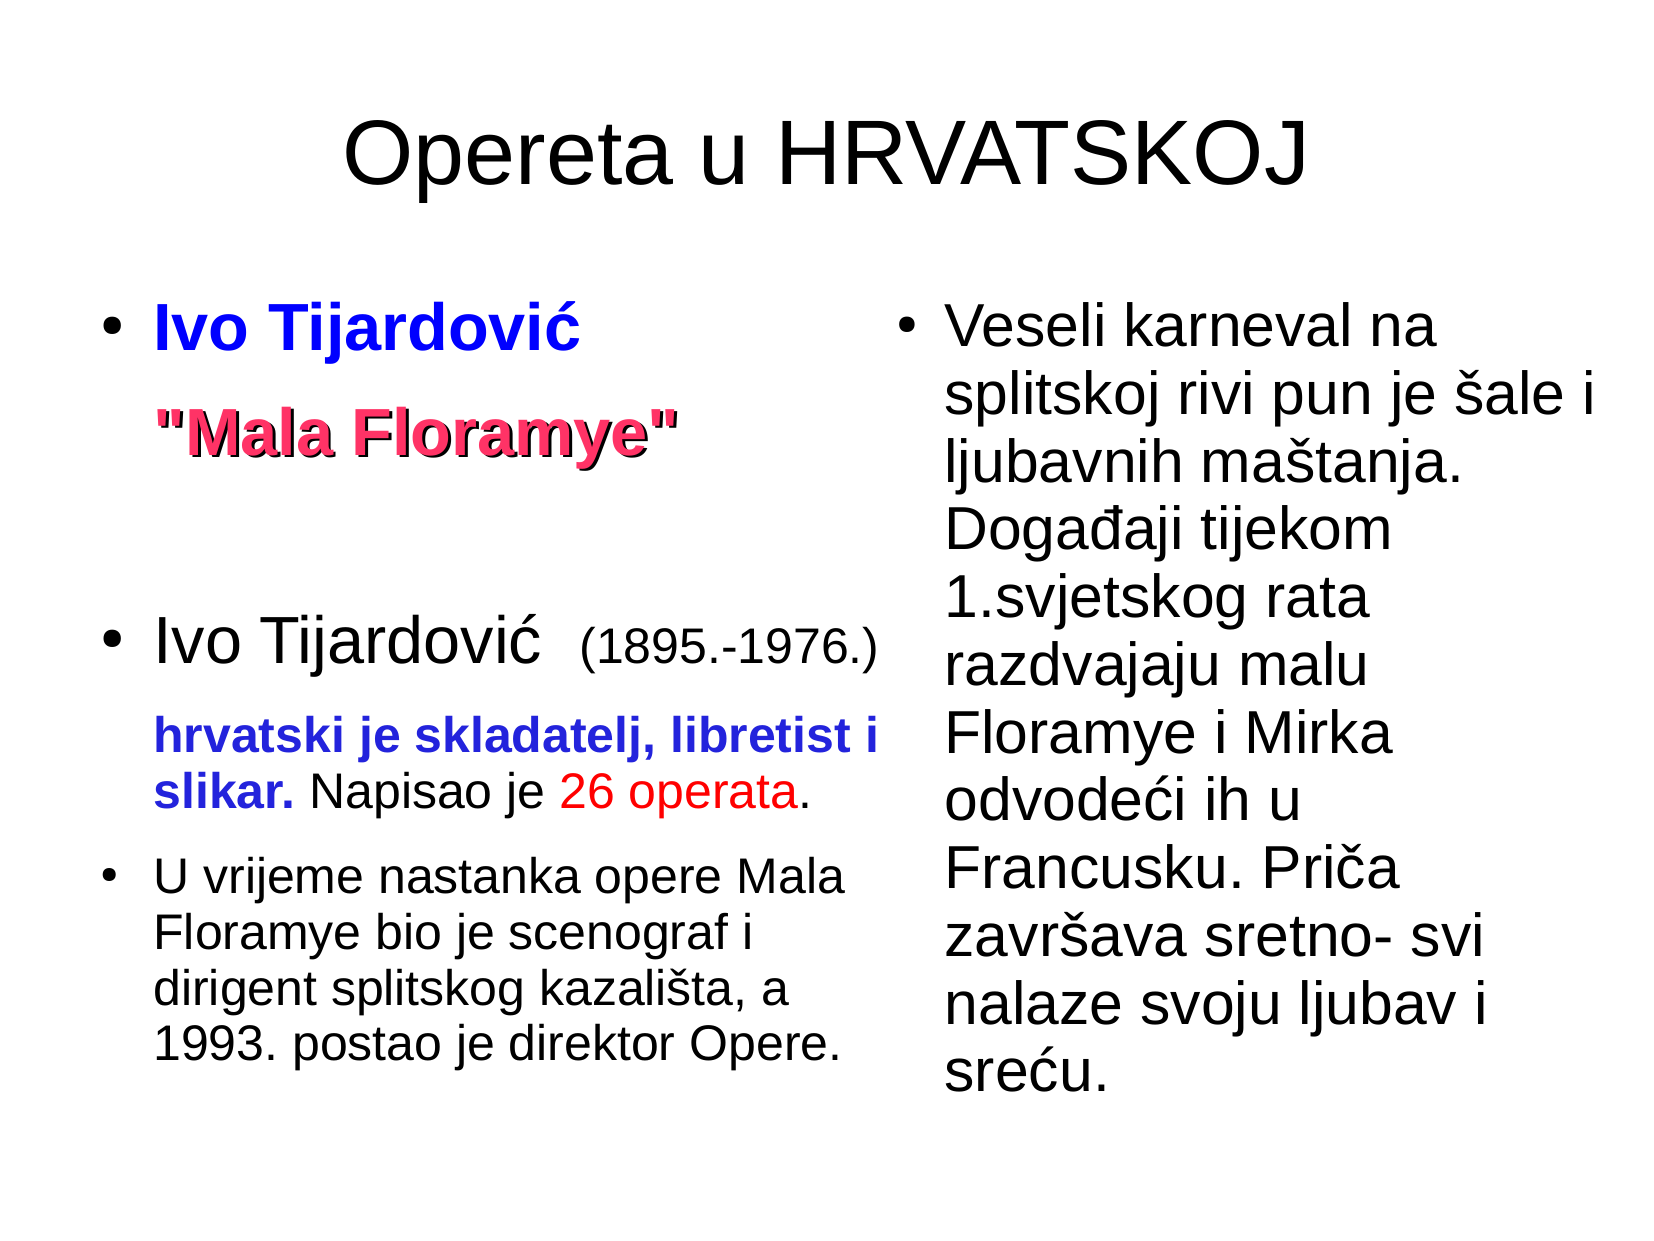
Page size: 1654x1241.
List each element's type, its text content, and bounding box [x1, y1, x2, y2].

list Ivo Tijardović "Mala Floramye" Ivo Tijardović (1895.-1976.) hrvatski je skladatelj, libretist i slikar. Napisao je 26 operata. U vrijeme nastanka opere Mala Floramye bio je scenograf i dirigent splitskog kazališta, a 1993. postao je direktor Opere. [82, 290, 898, 1109]
list Veseli karneval na splitskoj rivi pun je šale i ljubavnih maštanja. Događaji tijekom 1.svjetskog rata razdvajaju malu Floramye i Mirka odvodeći ih u Francusku. Priča završava sretno- svi nalaze svoju ljubav i sreću. [880, 291, 1607, 1111]
title Opereta u HRVATSKOJ [82, 49, 1571, 257]
